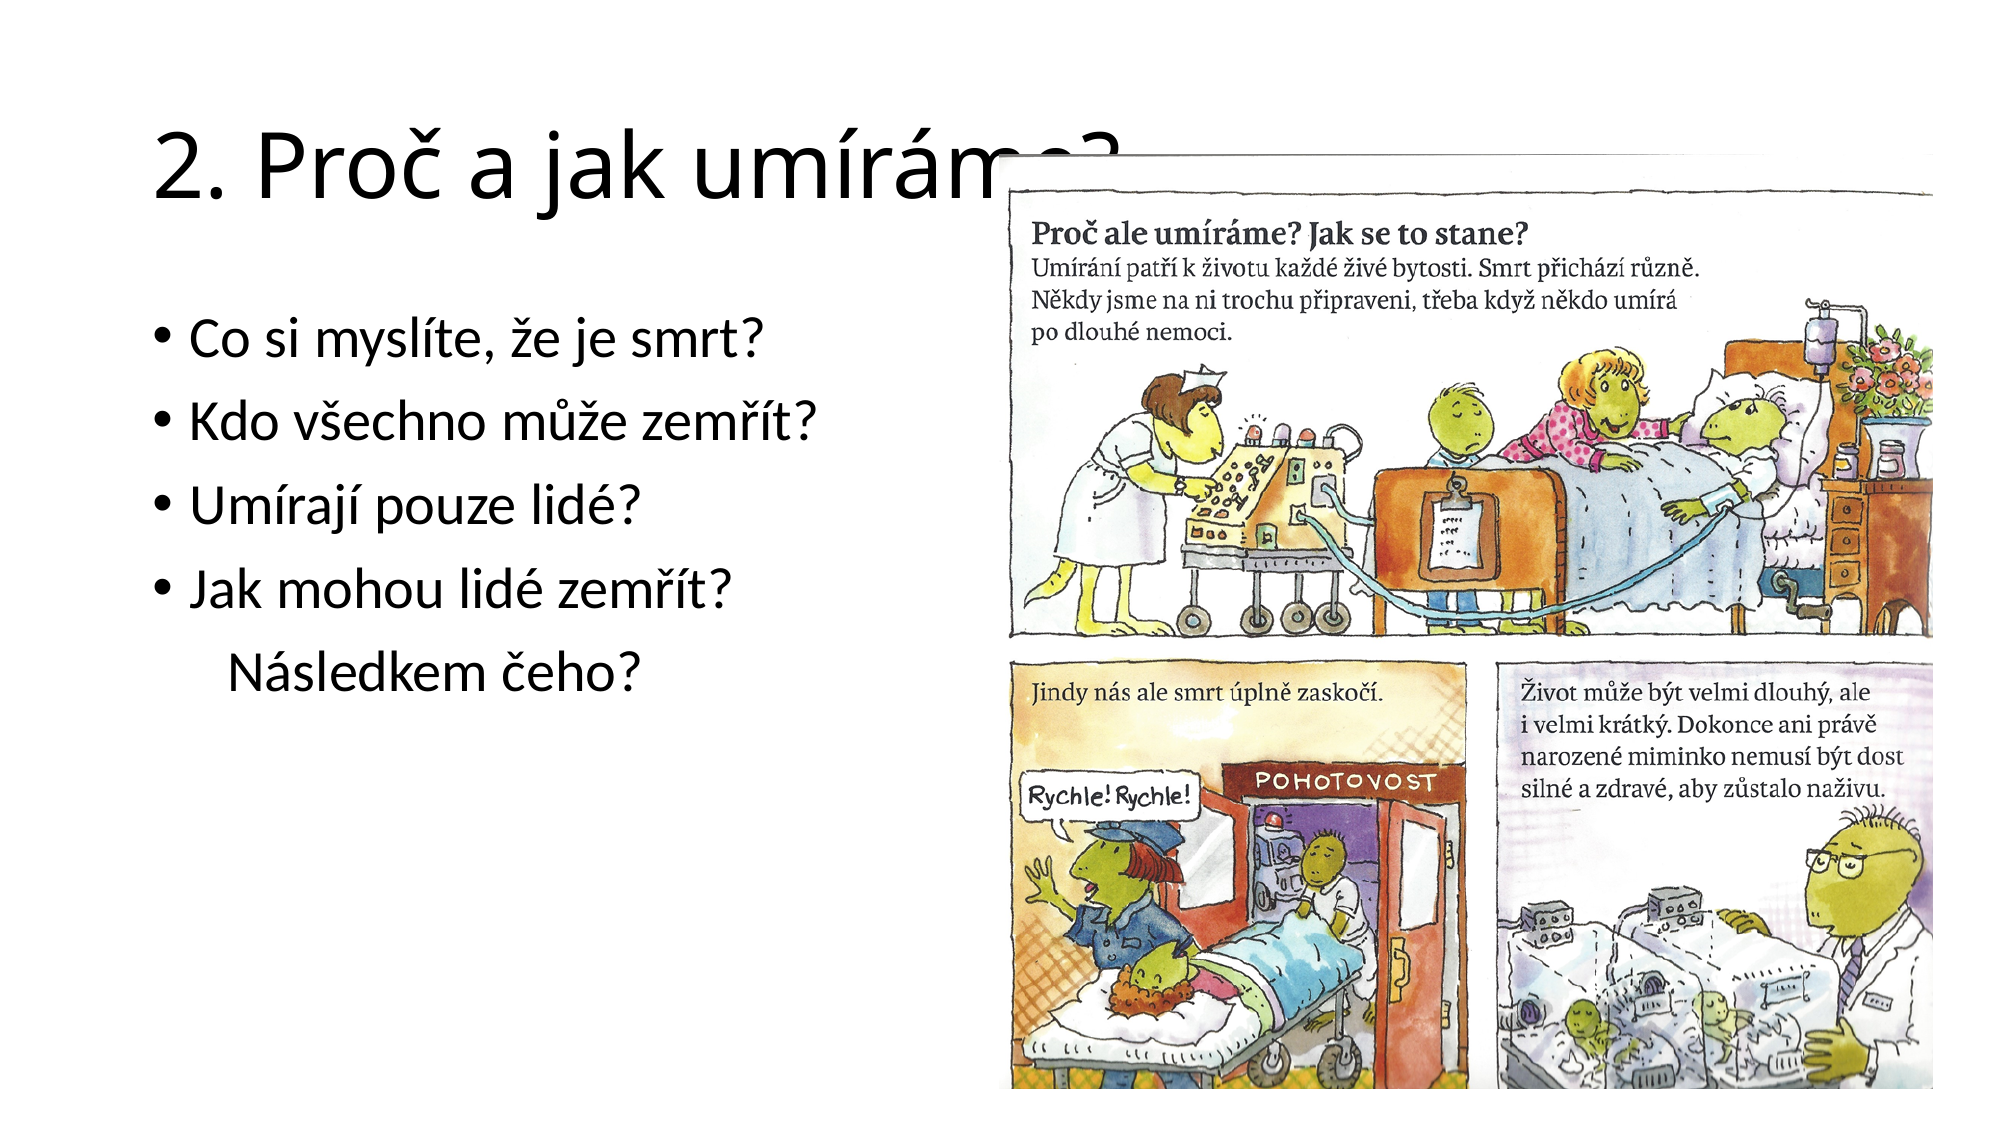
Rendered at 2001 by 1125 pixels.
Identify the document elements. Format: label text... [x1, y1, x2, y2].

title 2. Proč a jak umíráme? [137, 59, 1863, 278]
list Co si myslíte, že je smrt? Kdo všechno může zemřít? Umírají pouze lidé? Jak mohou lidé zemřít? Následkem čeho? [137, 299, 999, 1014]
picture [999, 155, 1933, 1089]
